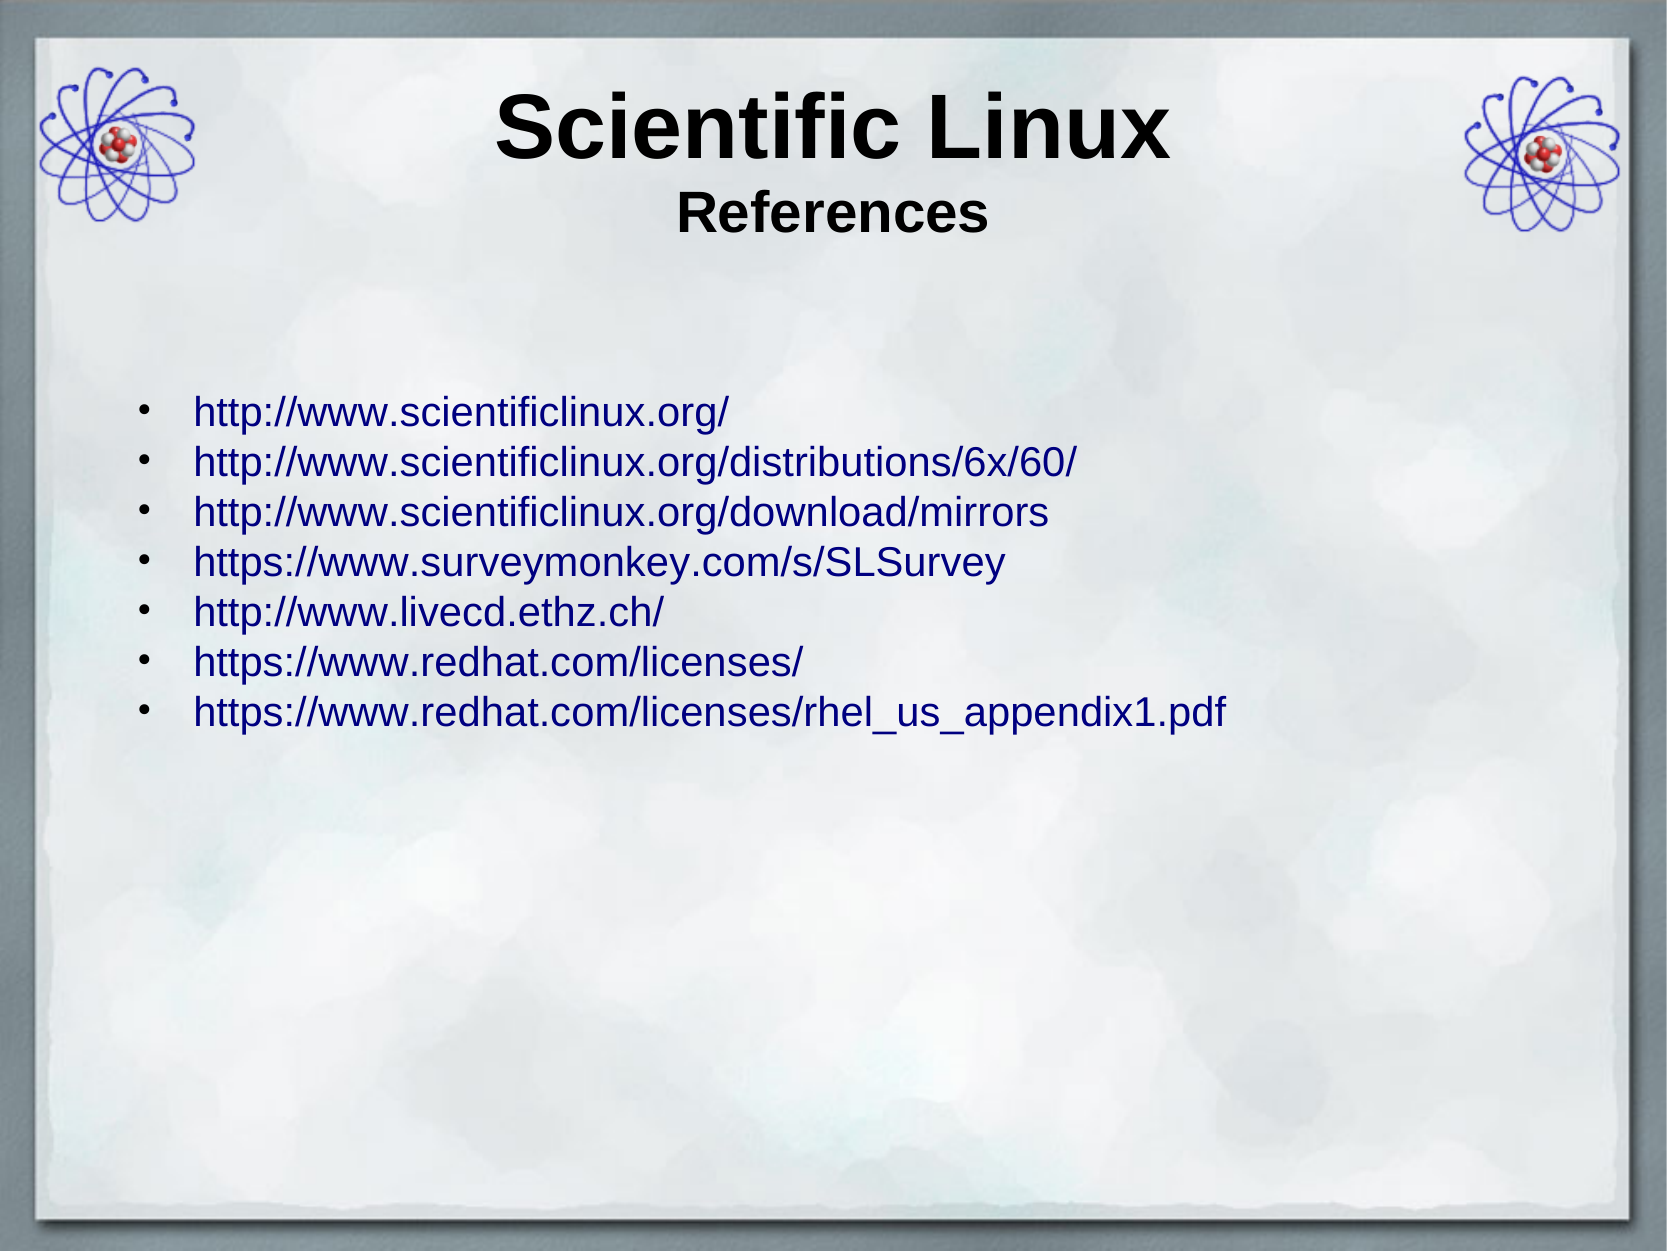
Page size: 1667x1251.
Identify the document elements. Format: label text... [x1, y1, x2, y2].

text_box http://www.scientificlinux.org/ http://www.scientificlinux.org/distributions/6x/60/ http://www.scientificlinux.org/download/mirrors https://www.surveymonkey.com/s/SLSurvey http://www.livecd.ethz.ch/ https://www.redhat.com/licenses/ https://www.redhat.com/licenses/rhel_us_appendix1.pdf [122, 326, 1575, 949]
title Scientific Linux References [289, 75, 1378, 246]
picture [0, 0, 1667, 1251]
